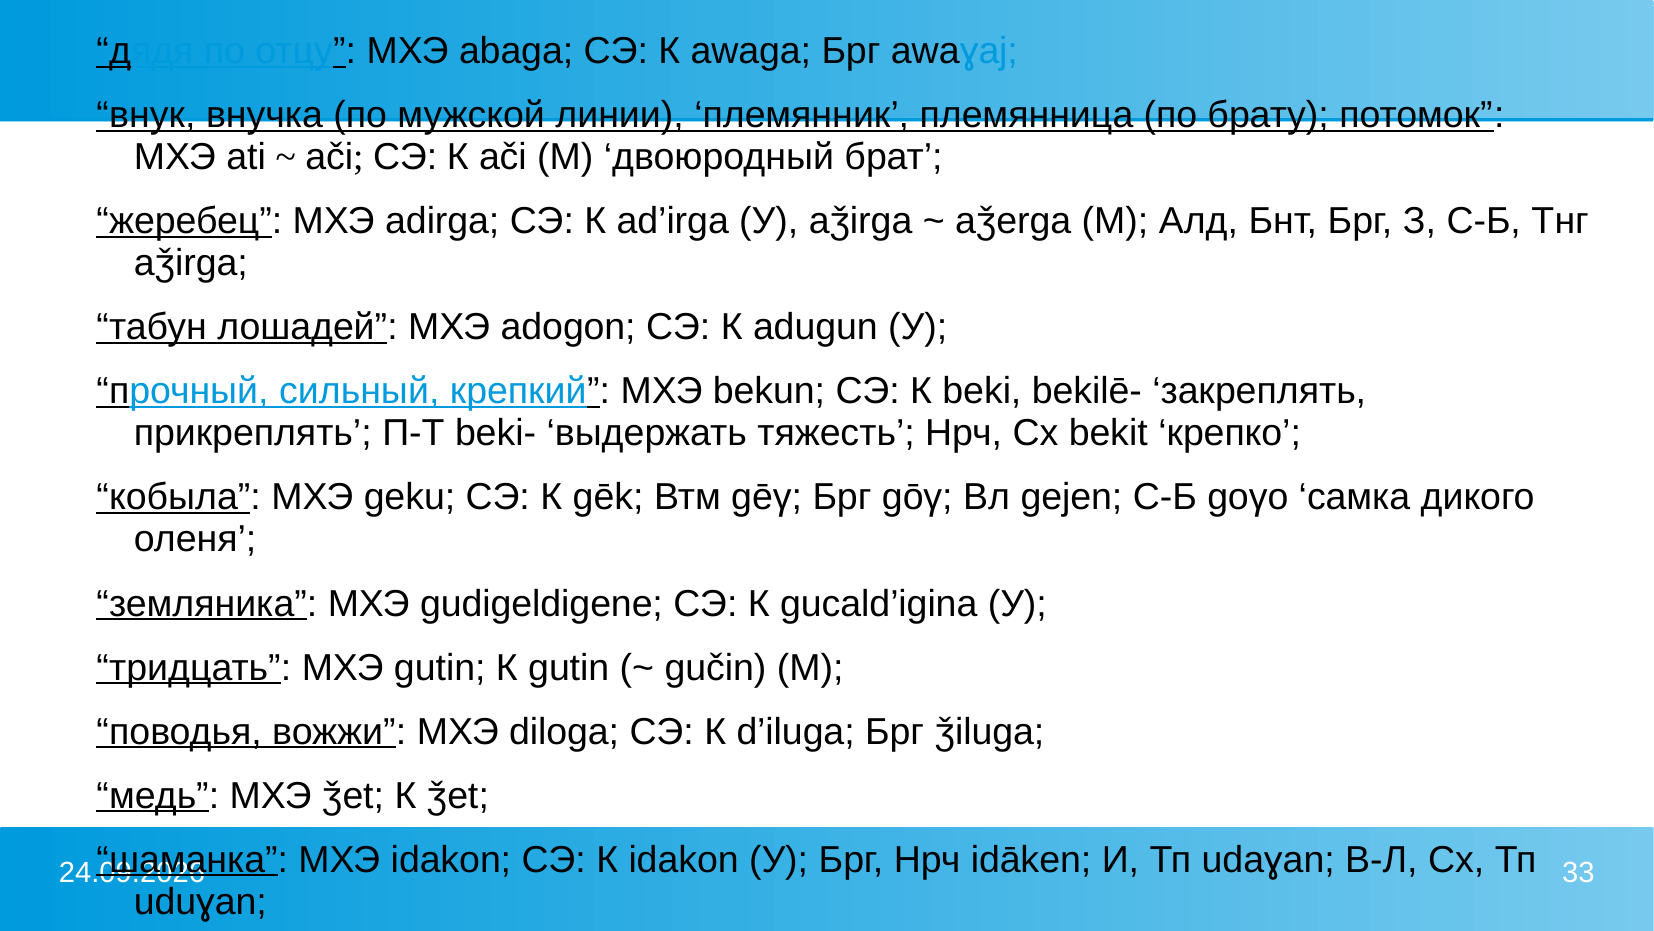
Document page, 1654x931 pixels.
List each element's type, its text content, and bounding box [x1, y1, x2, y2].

list “дядя по отцу”: МХЭ abaga; СЭ: К awaga; Брг awaɣaj; “внук, внучка (по мужской линии), ‘племянник’, племянница (по брату); потомок”: МХЭ ati ~ ači; СЭ: К ači (М) ‘двоюродный брат’; “жеребец”: МХЭ adirga; СЭ: К ad’irga (У), aǯirga ~ aǯerga (М); Алд, Бнт, Брг, З, С-Б, Тнг aǯirga; “табун лошадей”: МХЭ adogon; СЭ: К adugun (У); “прочный, сильный, крепкий”: МХЭ bekun; СЭ: К beki, bekilē- ‘закреплять, прикреплять’; П-Т beki- ‘выдержать тяжесть’; Нрч, Сх bekit ‘крепко’; “кобыла”: МХЭ geku; СЭ: К gēk; Втм gēγ; Брг gōγ; Вл gejen; С-Б goγo ‘самка дикого оленя’; “земляника”: МХЭ gudigeldigene; СЭ: К gucald’igina (У); “тридцать”: МХЭ gutin; К gutin (~ gučin) (М); “поводья, вожжи”: МХЭ diloga; СЭ: К d’iluga; Брг ǯiluga; “медь”: МХЭ ǯet; К ǯet; “шаманка”: МХЭ idakon; СЭ: К idakon (У); Брг, Нрч idāken; И, Тп udaɣan; В-Л, Сх, Тп uduɣan; [59, 29, 1595, 621]
